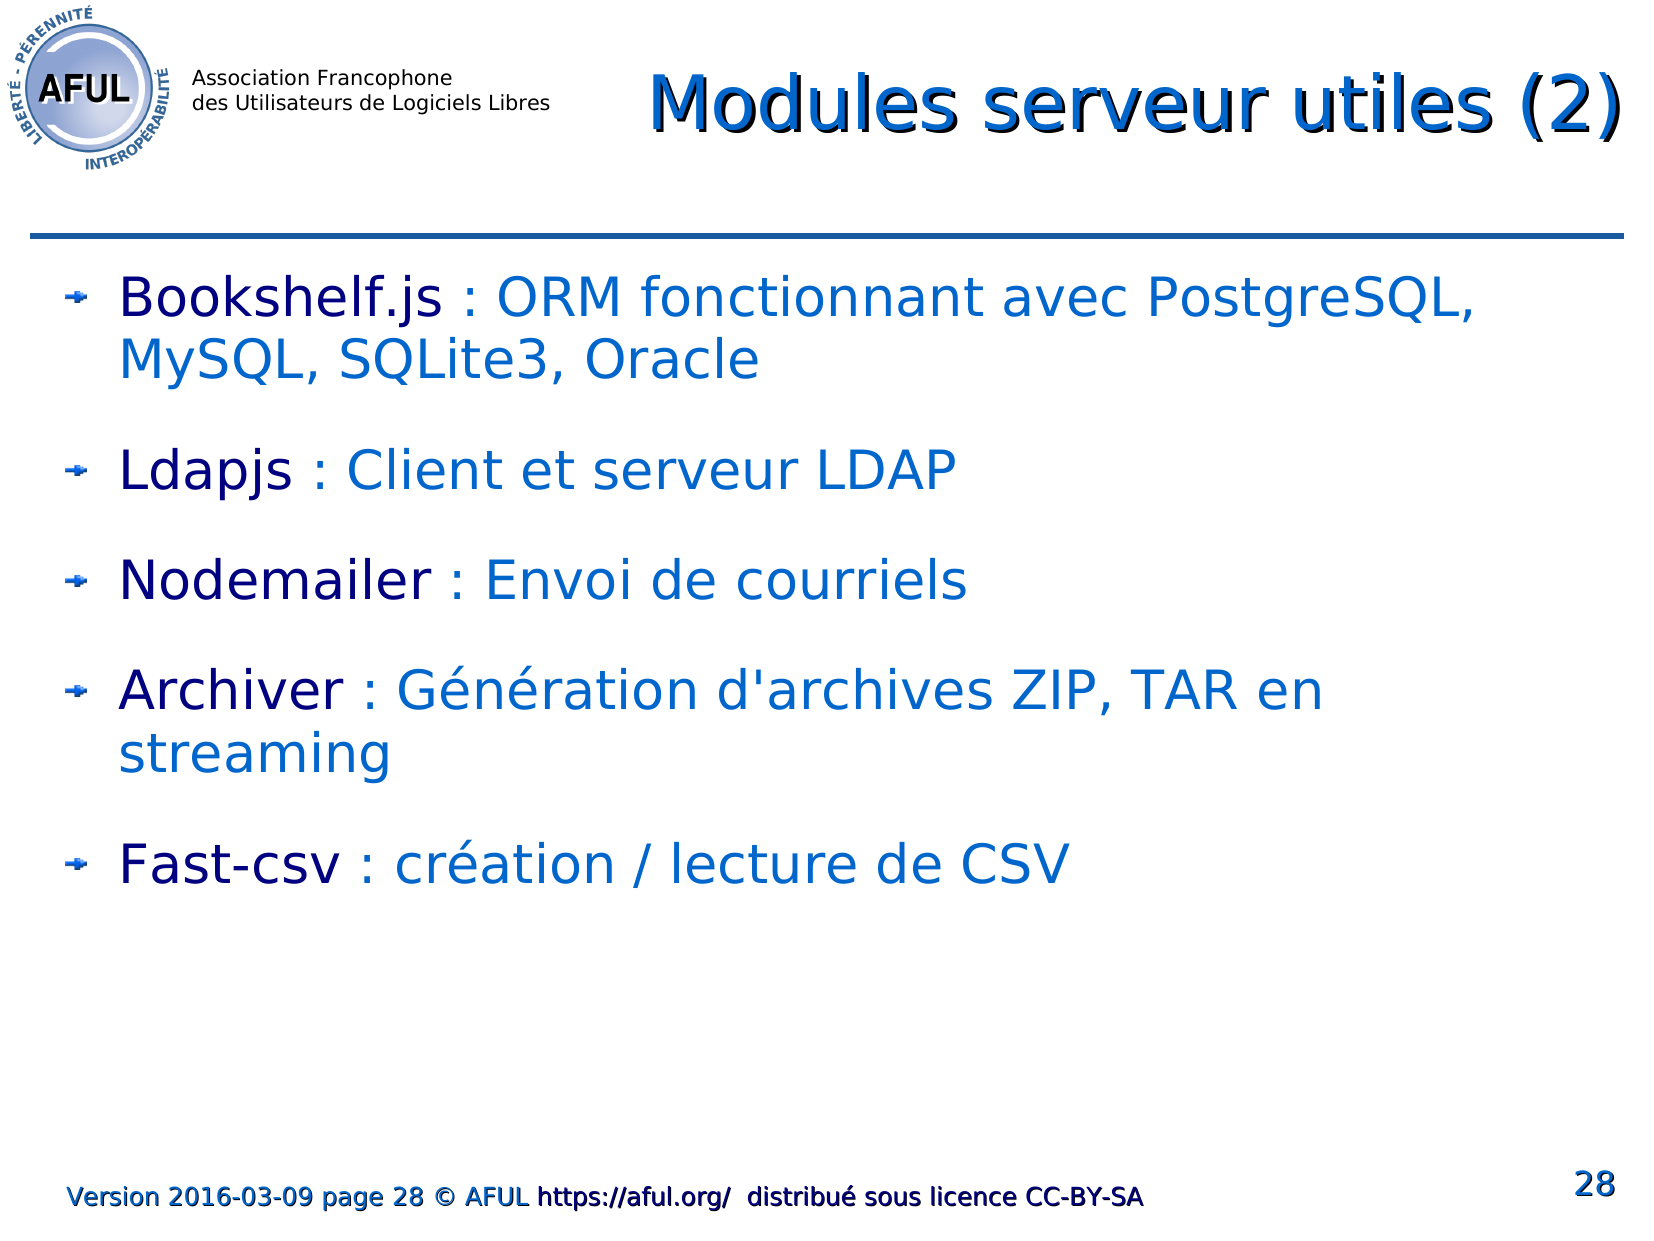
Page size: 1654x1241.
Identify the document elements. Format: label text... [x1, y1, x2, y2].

title Modules serveur utiles (2) [501, 0, 1625, 207]
list Bookshelf.js : ORM fonctionnant avec PostgreSQL, MySQL, SQLite3, Oracle Ldapjs : Client et serveur LDAP Nodemailer : Envoi de courriels Archiver : Génération d'archives ZIP, TAR en streaming Fast-csv : création / lecture de CSV [47, 265, 1595, 1211]
picture [0, 0, 178, 178]
